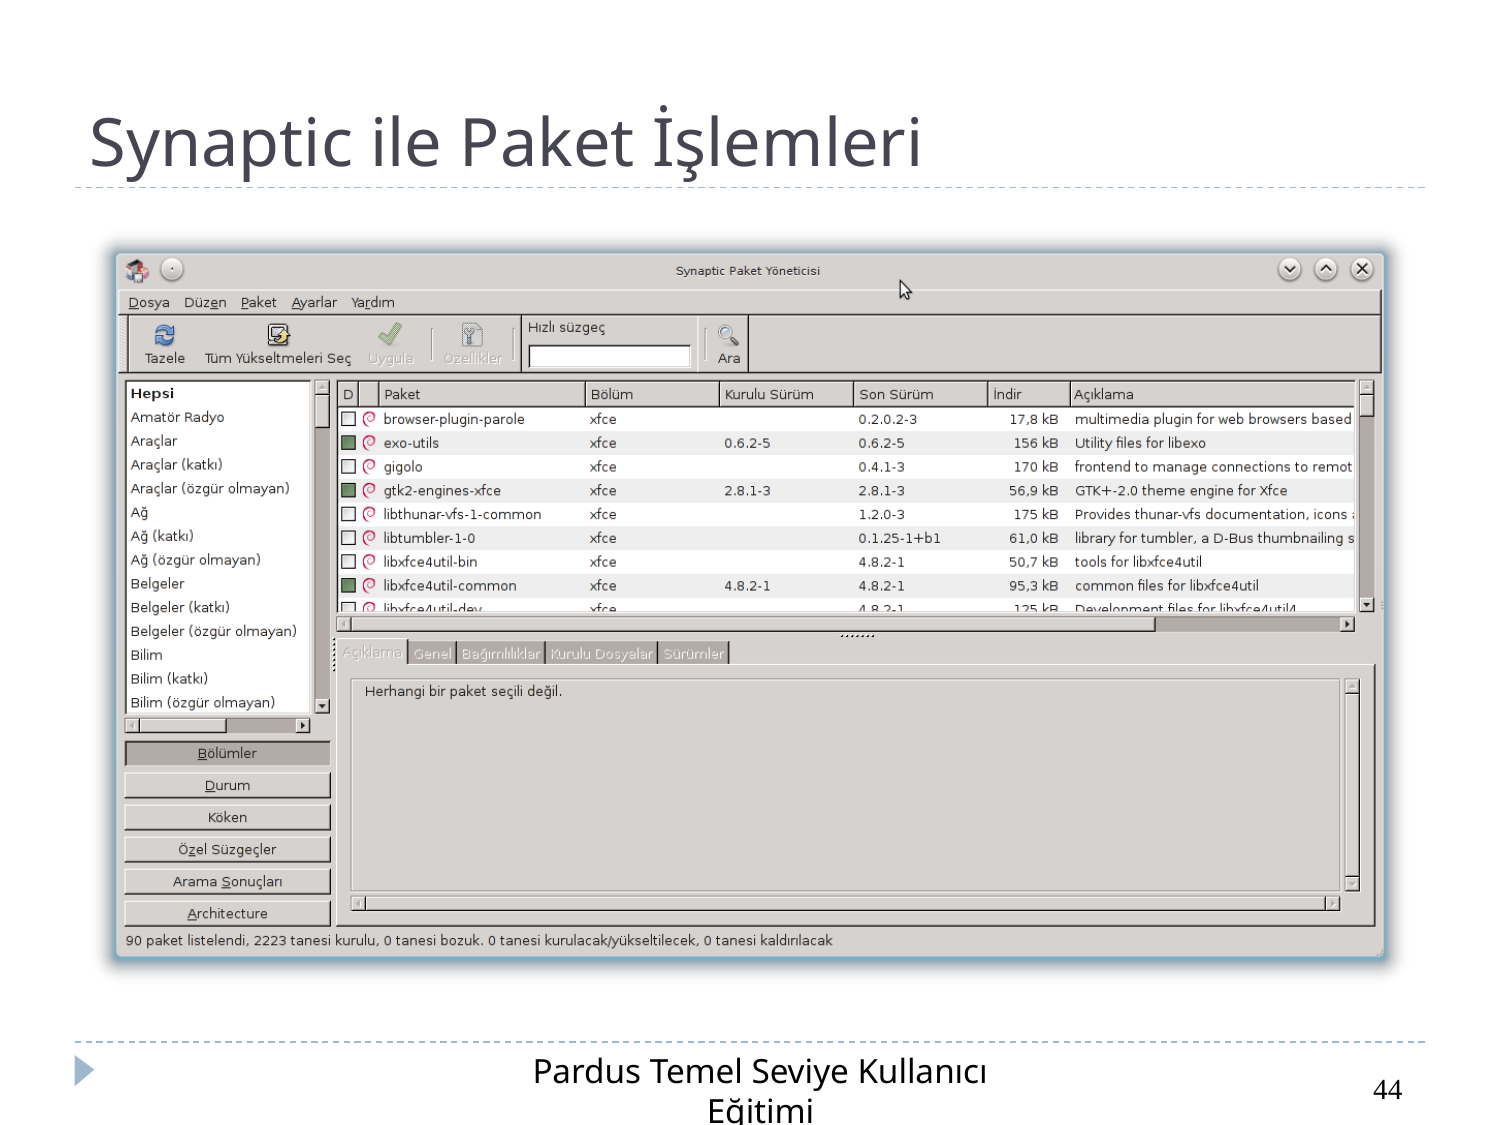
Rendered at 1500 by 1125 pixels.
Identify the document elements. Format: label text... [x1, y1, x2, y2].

picture [75, 212, 1425, 998]
title Synaptic ile Paket İşlemleri [75, 24, 1425, 188]
